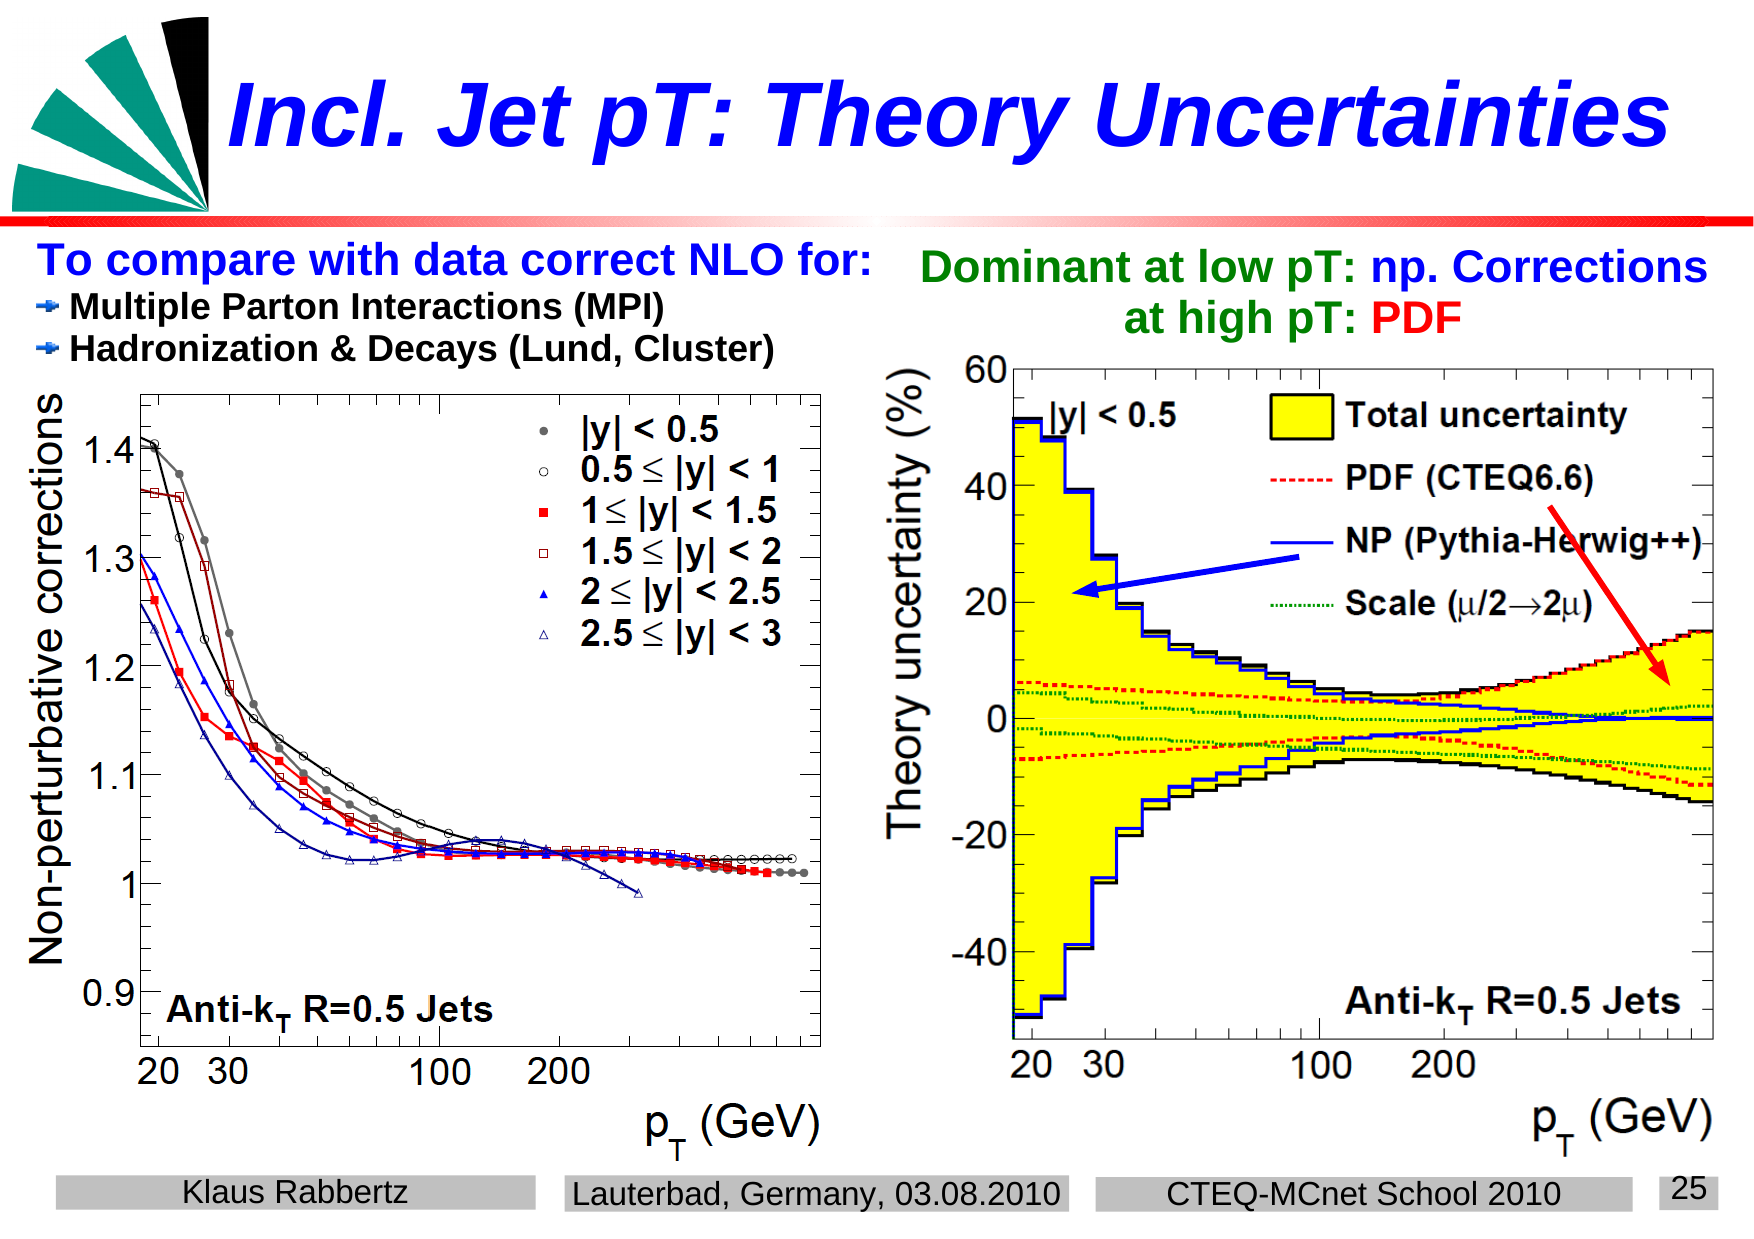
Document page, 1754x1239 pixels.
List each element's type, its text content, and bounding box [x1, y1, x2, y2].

picture [12, 17, 209, 214]
picture [26, 384, 833, 1169]
title Incl. Jet pT: Theory Uncertainties [220, 16, 1682, 213]
text_box To compare with data correct NLO for: Multiple Parton Interactions (MPI) Hadronization & Decays (Lund, Cluster) [24, 227, 887, 379]
picture [877, 348, 1728, 1165]
text_box Dominant at low pT: np. Corrections at high pT: PDF [908, 234, 1722, 352]
